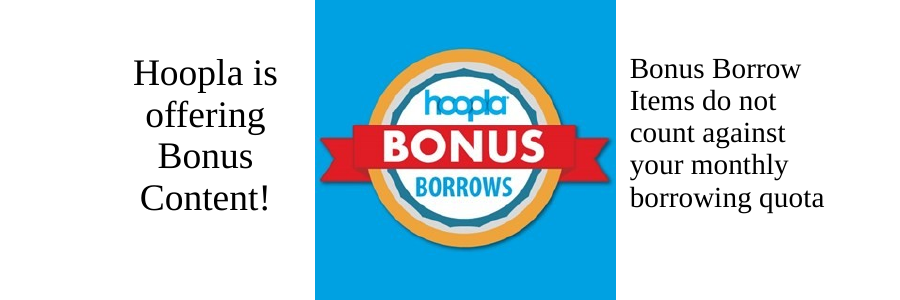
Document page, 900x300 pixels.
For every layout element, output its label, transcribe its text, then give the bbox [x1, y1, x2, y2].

text_box Bonus Borrow Items do not count against your monthly borrowing quota [615, 44, 841, 300]
text_box Hoopla is offering Bonus Content! [115, 44, 296, 226]
picture [319, 48, 610, 248]
